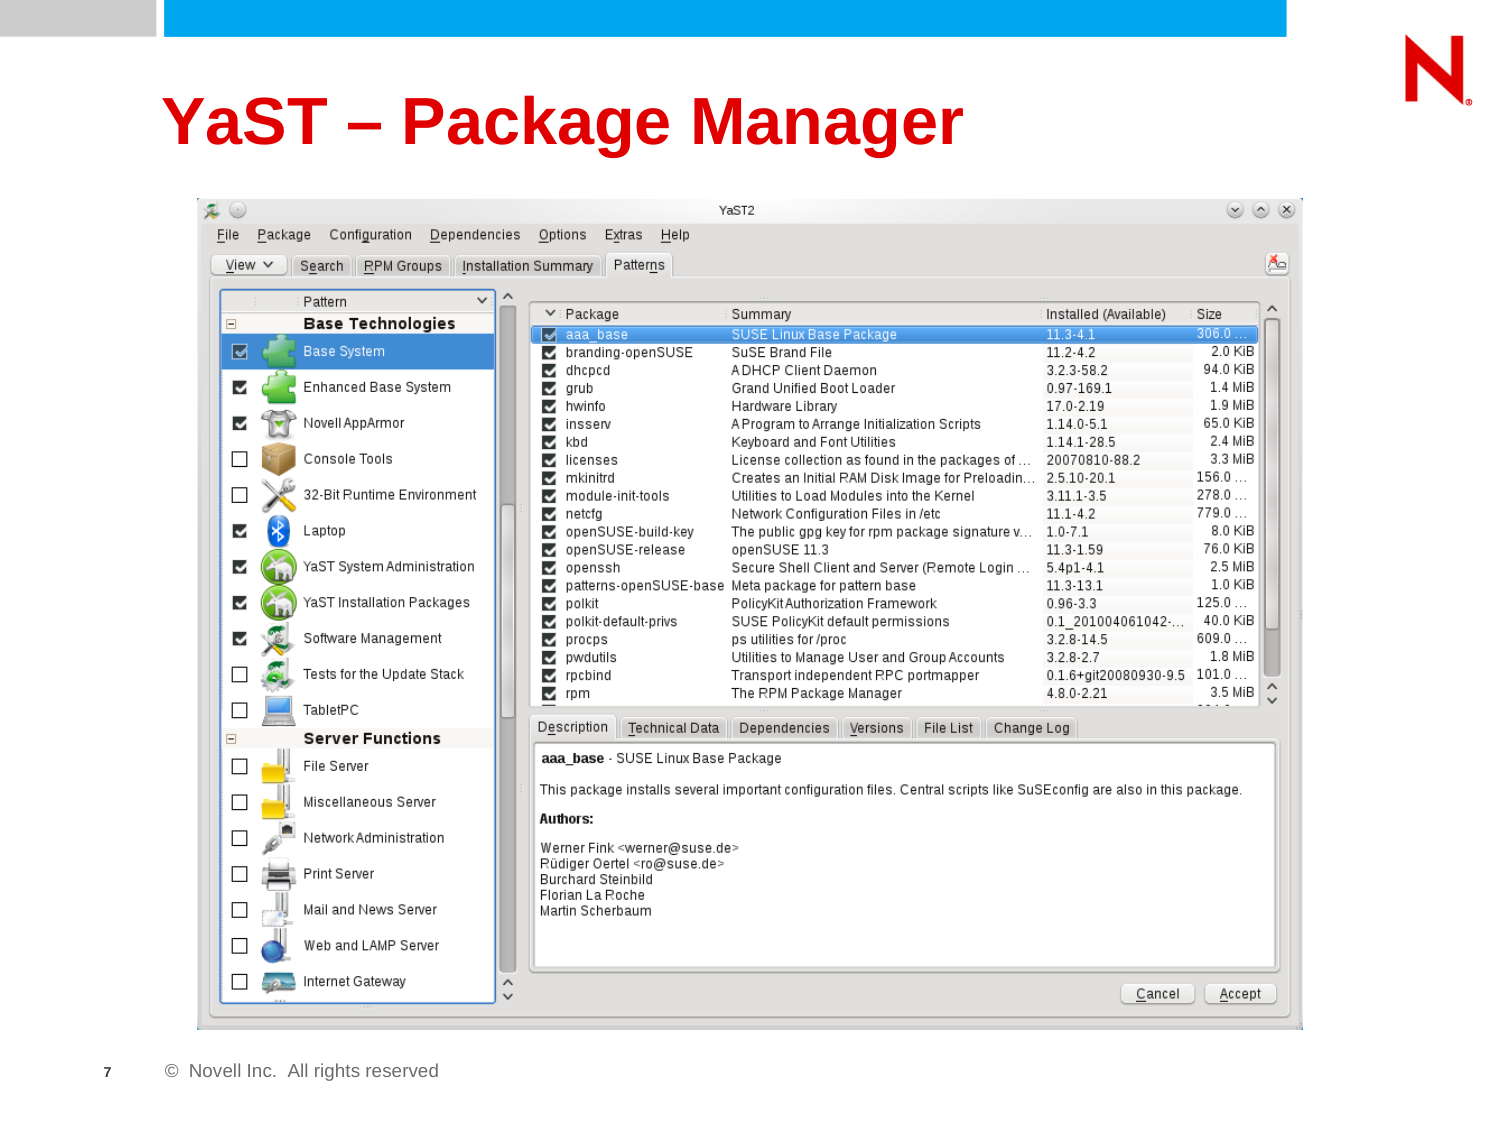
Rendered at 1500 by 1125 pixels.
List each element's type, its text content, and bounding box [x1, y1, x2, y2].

title YaST – Package Manager [161, 41, 1383, 205]
picture [1403, 32, 1473, 107]
picture [197, 198, 1303, 1030]
